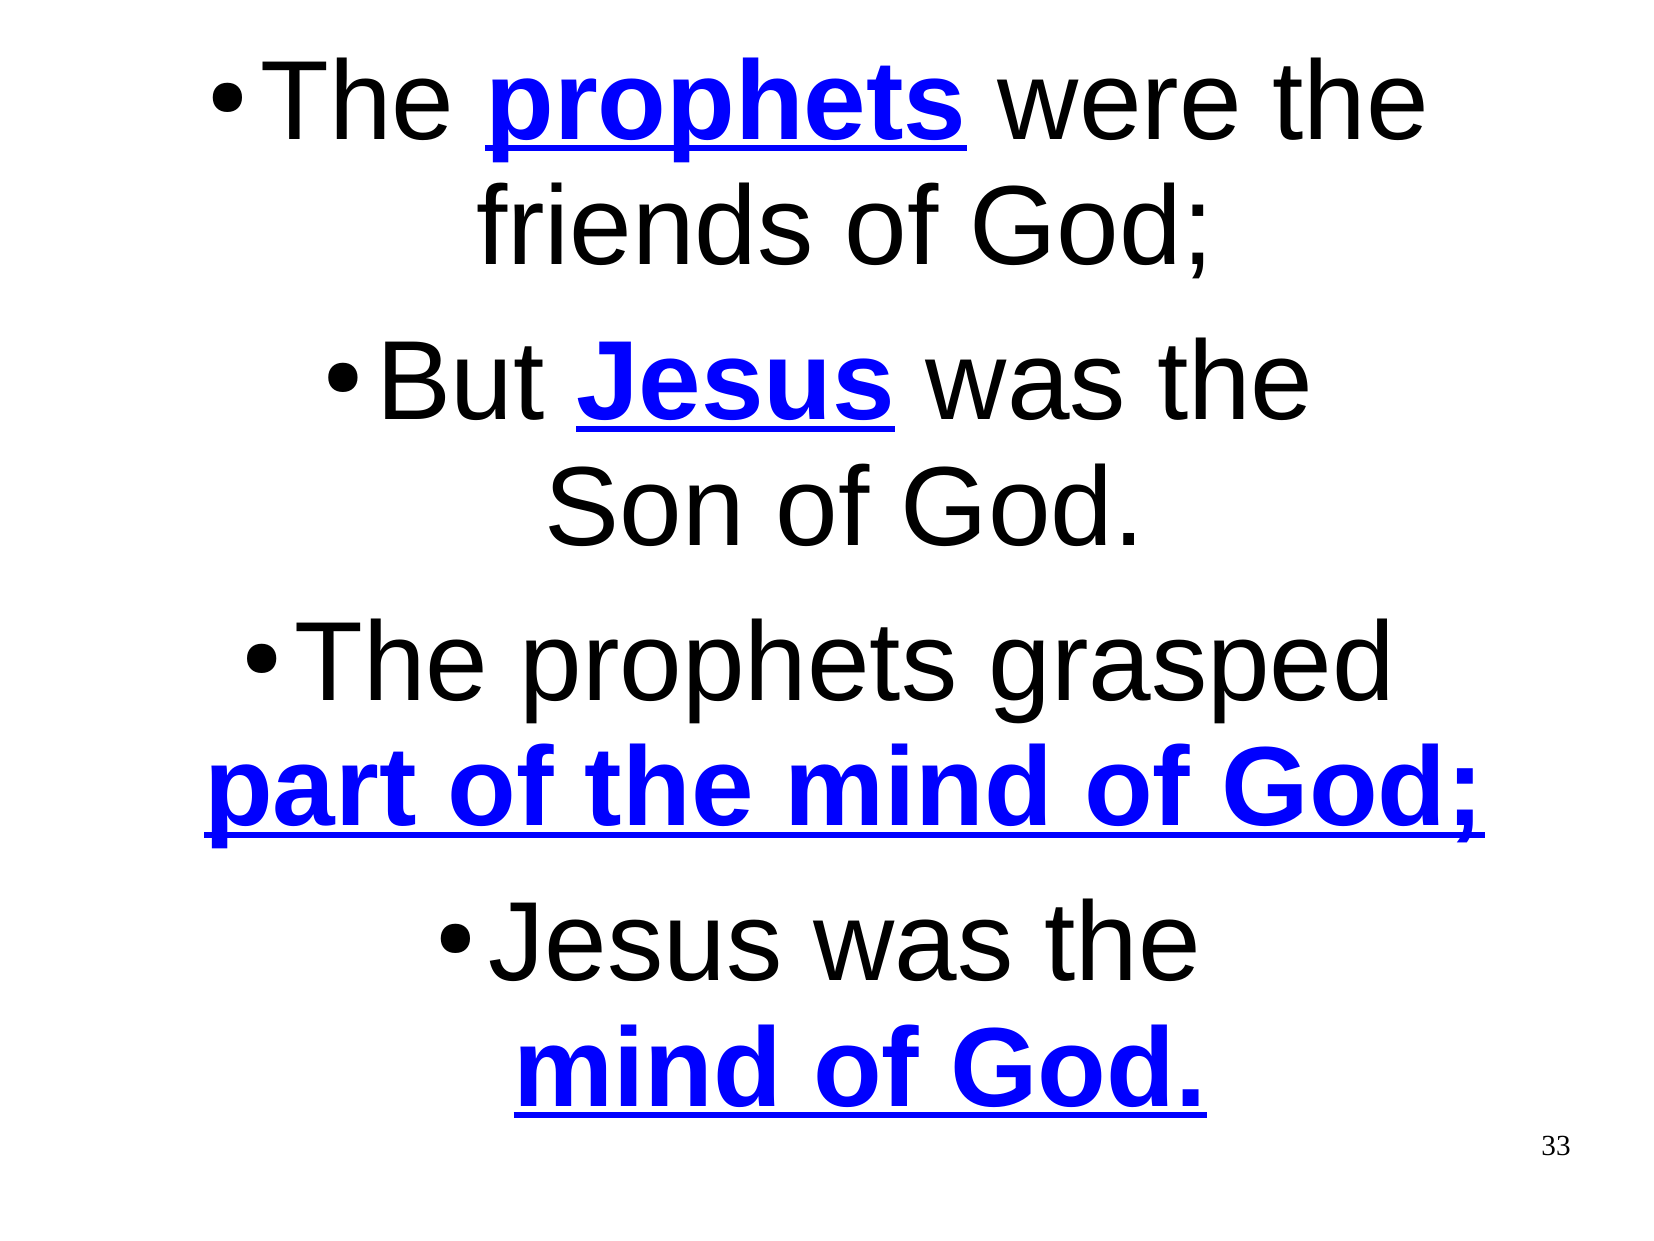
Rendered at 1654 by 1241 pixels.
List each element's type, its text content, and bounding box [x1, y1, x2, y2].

list The prophets were the friends of God; But Jesus was the Son of God. The prophets grasped part of the mind of God; Jesus was the mind of God. [37, 37, 1613, 1201]
